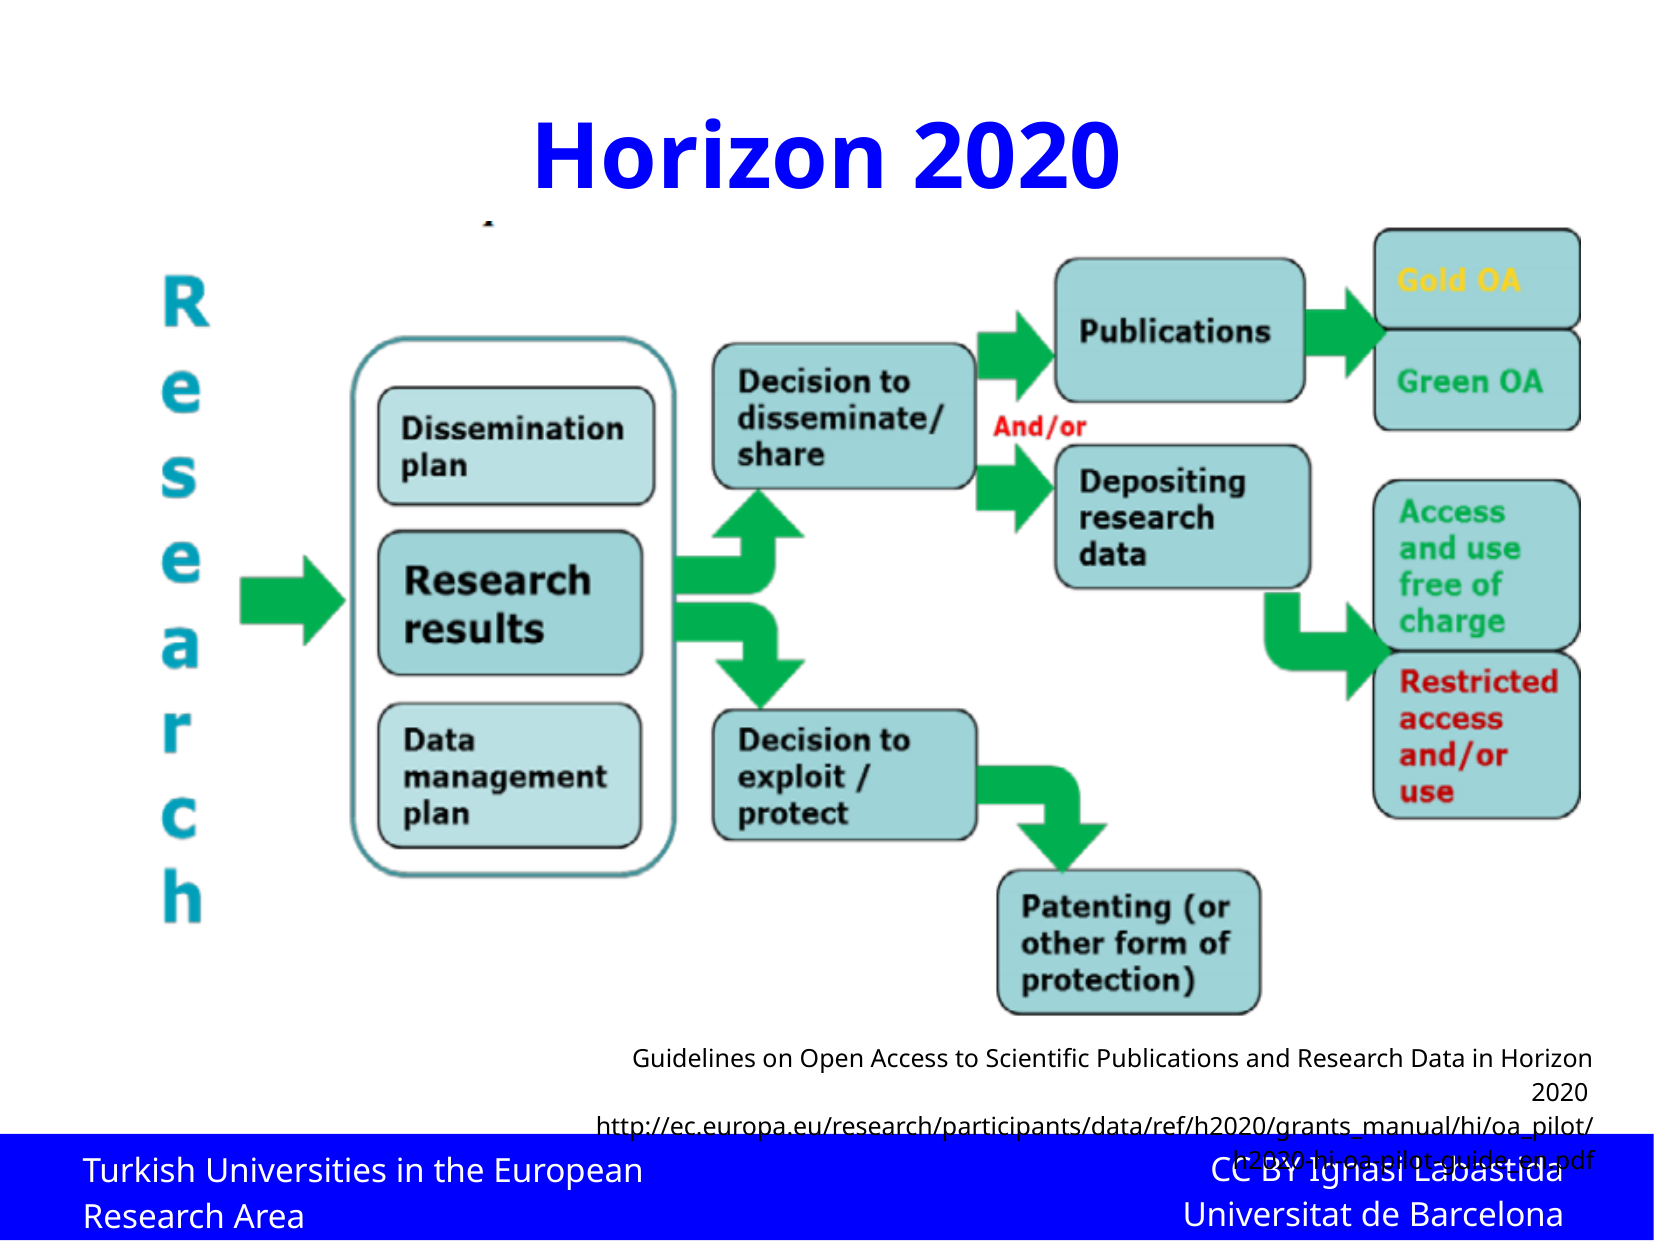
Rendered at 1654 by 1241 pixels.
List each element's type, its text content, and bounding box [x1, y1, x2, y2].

title Horizon 2020 [82, 49, 1571, 257]
picture [91, 221, 1581, 1049]
text_box Guidelines on Open Access to Scientific Publications and Research Data in Horizon 2020 http://ec.europa.eu/research/participants/data/ref/h2020/grants_manual/hi/oa_pilot/h2020-hi-oa-pilot-guide_en.pdf [555, 1033, 1610, 1125]
